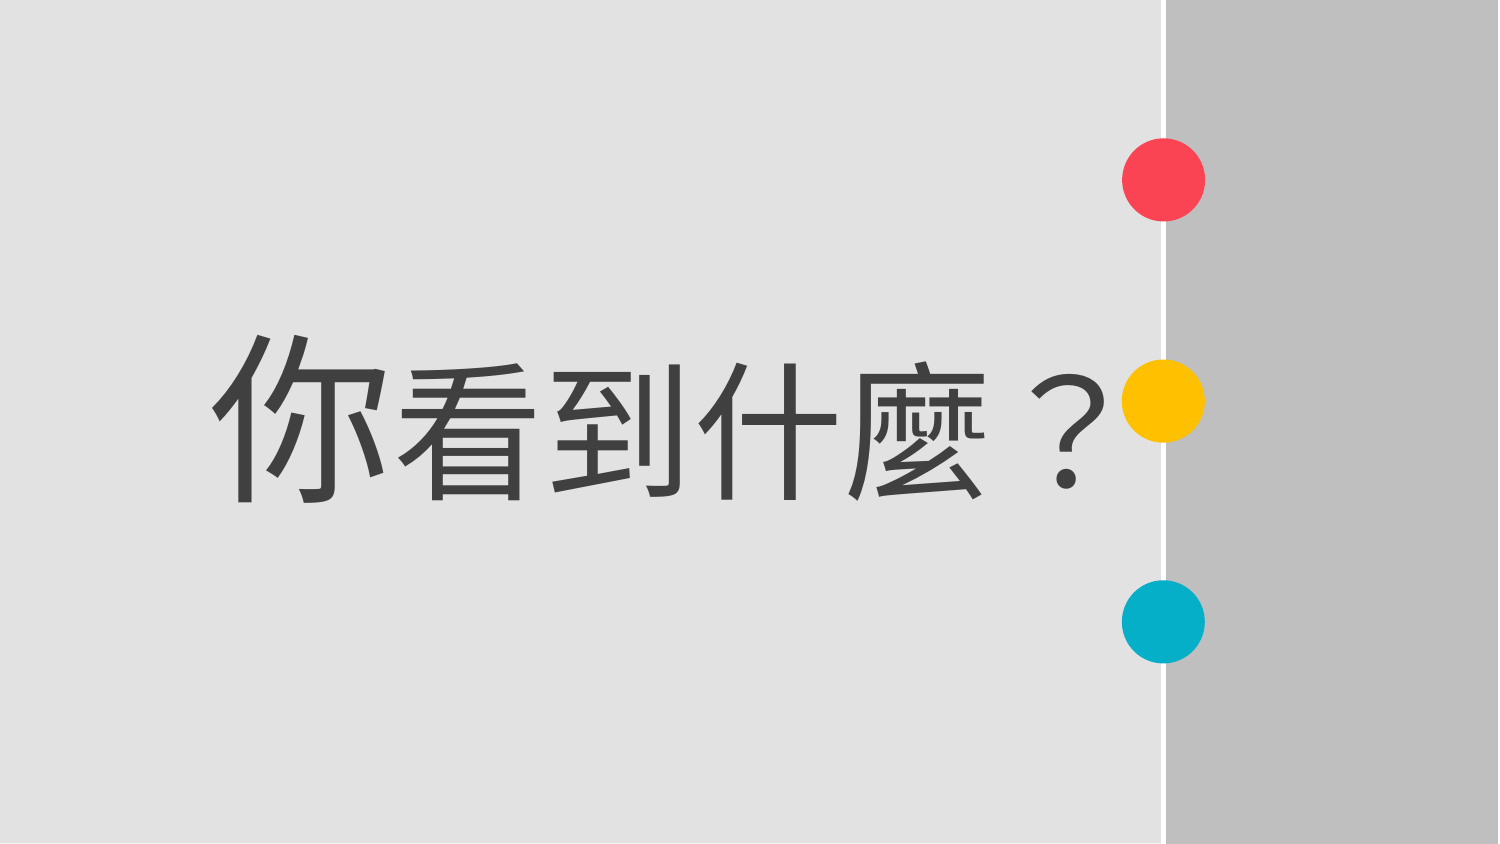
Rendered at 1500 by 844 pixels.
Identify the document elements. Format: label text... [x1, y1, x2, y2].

text_box 你看到什麼？ [194, 297, 1134, 713]
